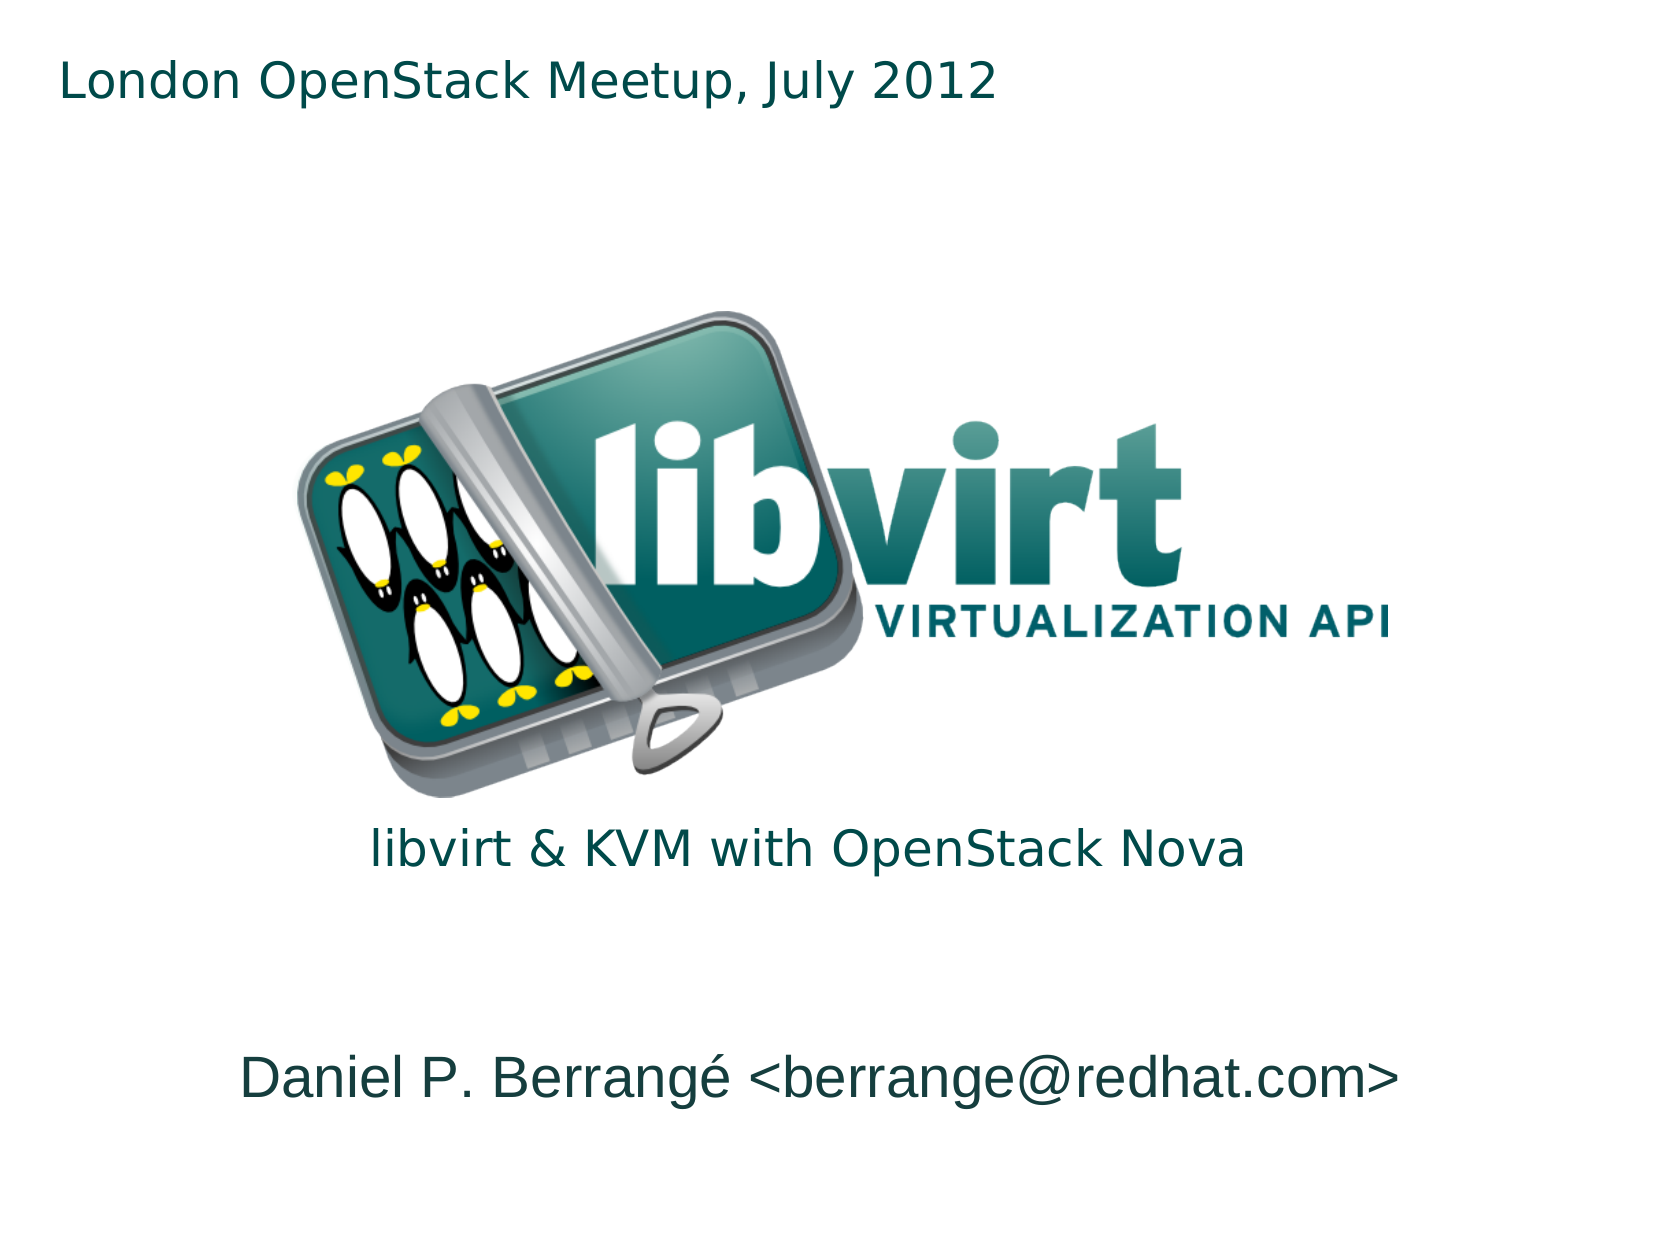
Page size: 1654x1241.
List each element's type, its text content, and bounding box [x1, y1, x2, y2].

title Daniel P. Berrangé <berrange@redhat.com> [76, 974, 1565, 1182]
picture [292, 311, 1388, 798]
text_box libvirt & KVM with OpenStack Nova [354, 812, 1263, 886]
text_box London OpenStack Meetup, July 2012 [43, 45, 1015, 119]
